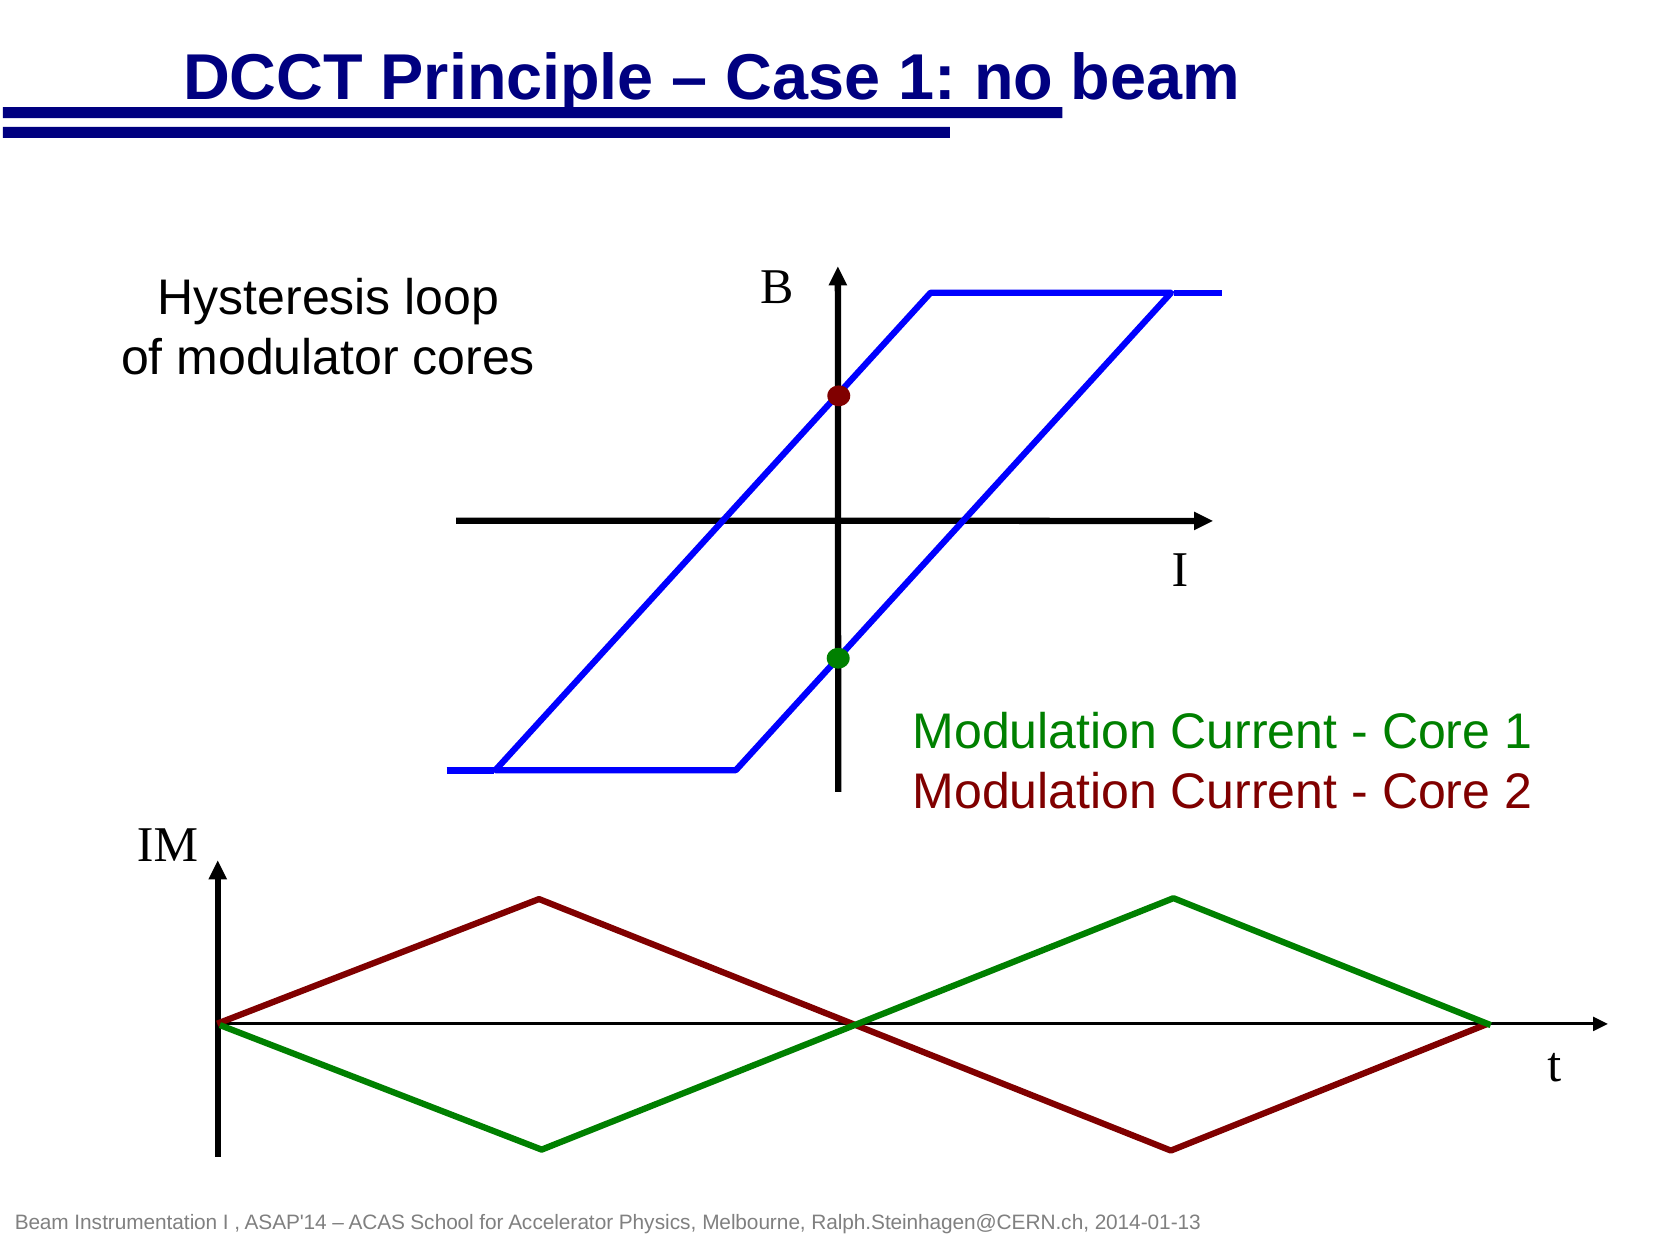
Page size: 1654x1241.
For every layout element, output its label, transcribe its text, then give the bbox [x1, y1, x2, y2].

title DCCT Principle – Case 1: no beam [168, 0, 1654, 158]
text_box [827, 385, 851, 407]
text_box IM [122, 804, 214, 879]
text_box Hysteresis loop of modulator cores [106, 257, 551, 393]
text_box [826, 647, 850, 669]
text_box B [745, 246, 809, 322]
text_box I [1156, 529, 1204, 605]
text_box t [1532, 1023, 1577, 1099]
text_box Modulation Current - Core 1 Modulation Current - Core 2 [897, 690, 1648, 826]
